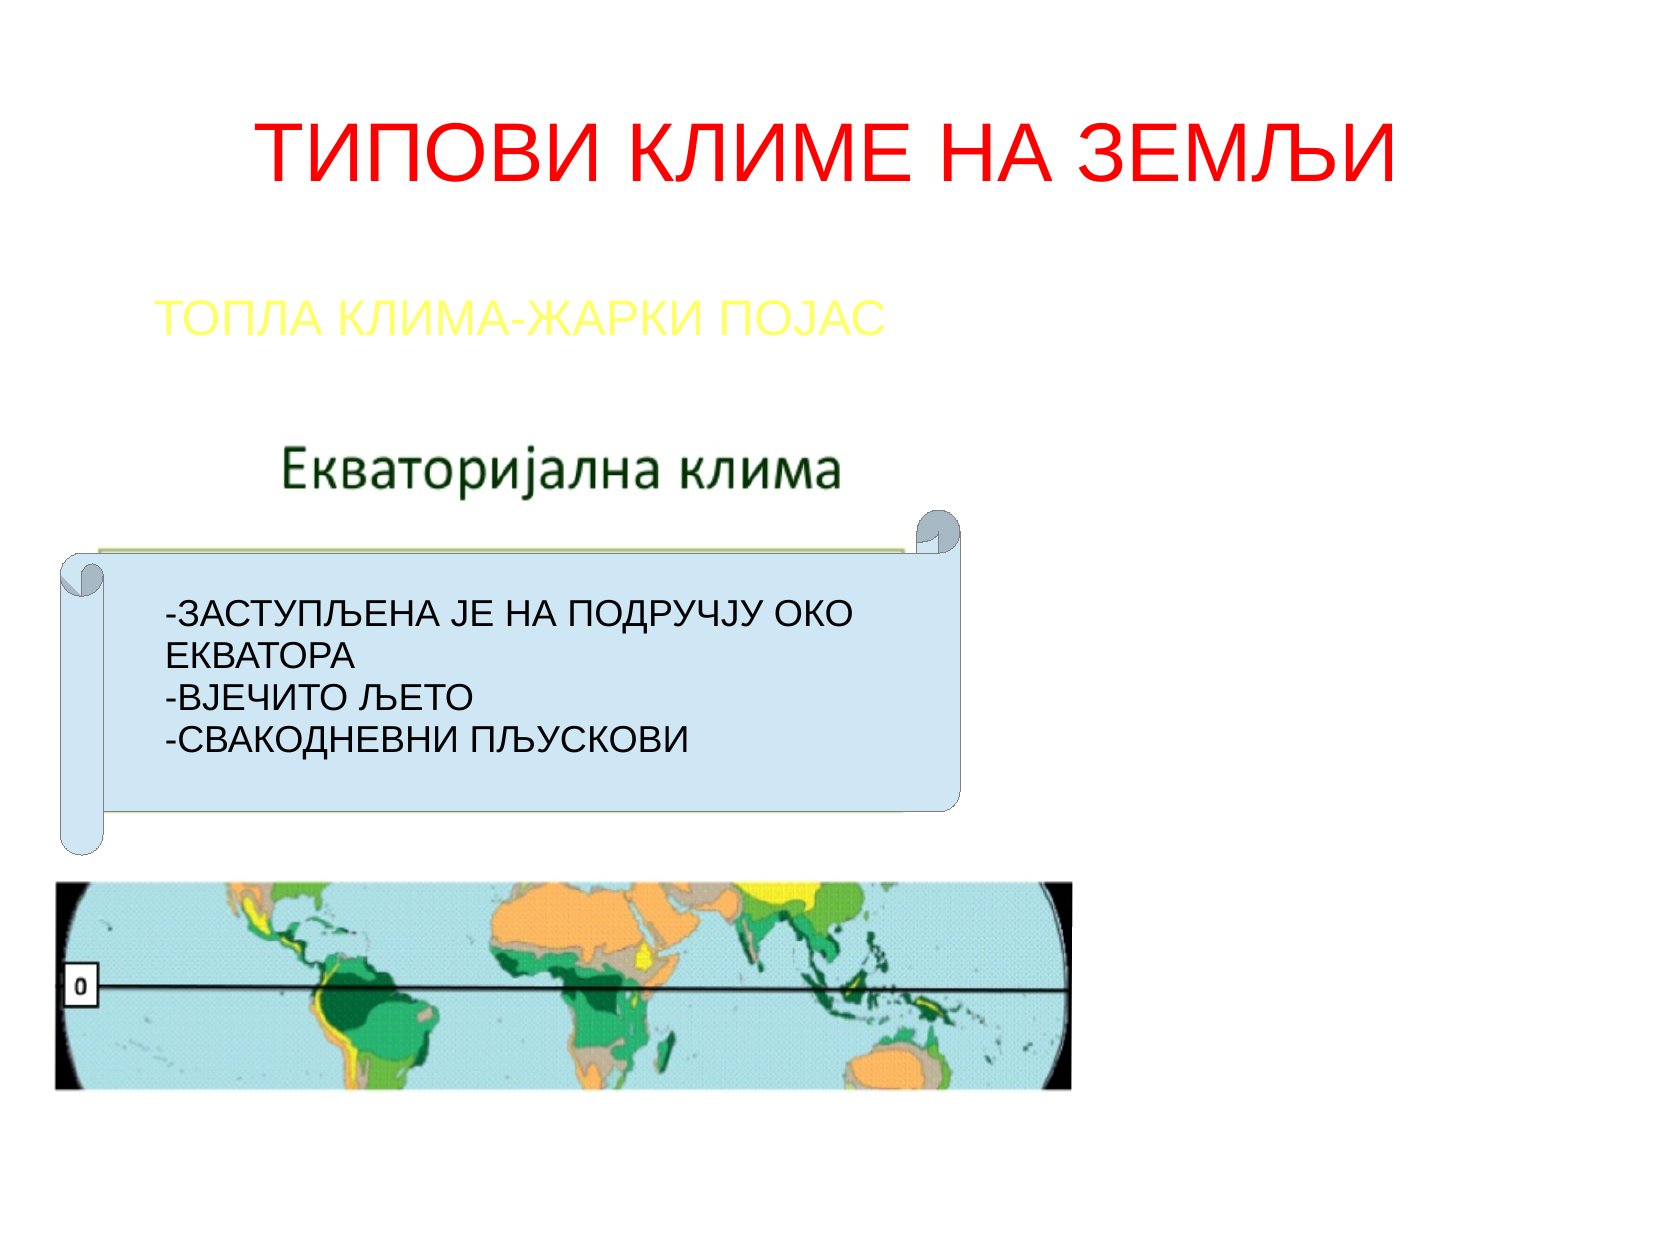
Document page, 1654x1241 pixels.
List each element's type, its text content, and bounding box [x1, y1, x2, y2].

picture [45, 361, 1074, 1171]
list ТОПЛА КЛИМА-ЖАРКИ ПОЈАС [82, 290, 1571, 1109]
title ТИПОВИ КЛИМЕ НА ЗЕМЉИ [82, 49, 1571, 257]
text_box -ЗАСТУПЉЕНА ЈЕ НА ПОДРУЧЈУ ОКО ЕКВАТОРА -ВЈЕЧИТО ЉЕТО -СВАКОДНЕВНИ ПЉУСКОВИ [150, 585, 870, 769]
text_box [60, 510, 961, 856]
